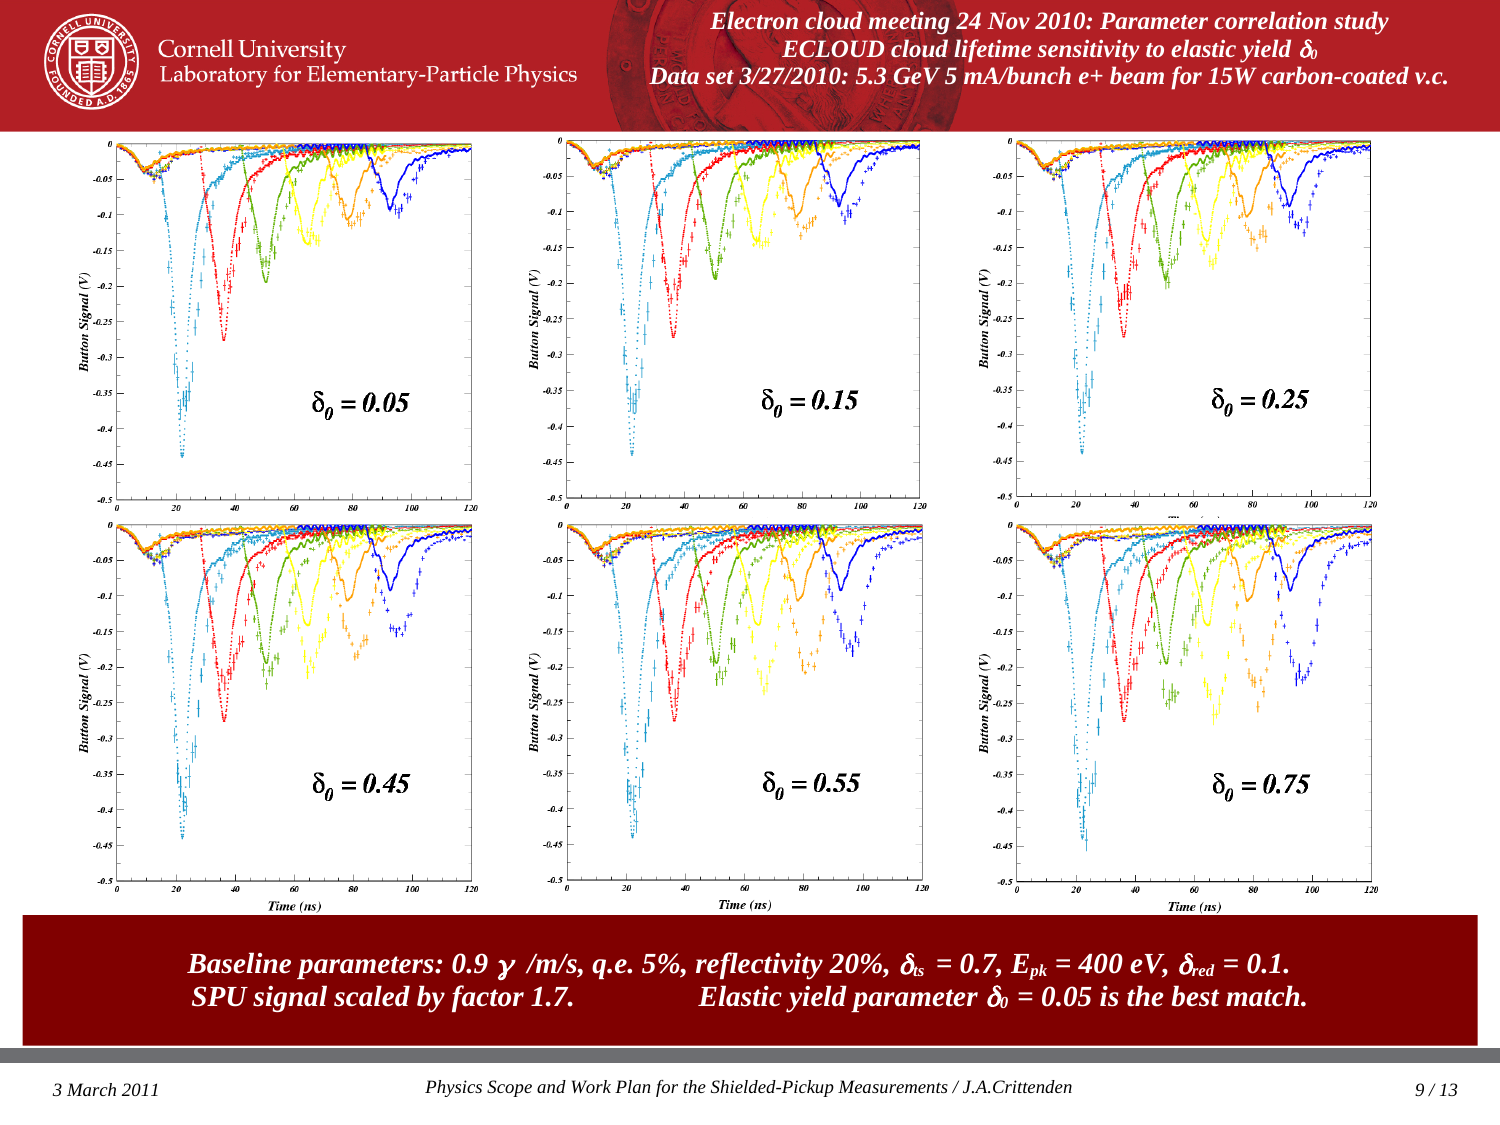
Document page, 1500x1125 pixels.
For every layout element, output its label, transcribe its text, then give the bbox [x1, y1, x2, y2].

text_box Electron cloud meeting 24 Nov 2010: Parameter correlation study ECLOUD cloud lifetime sensitivity to elastic yield d0 Data set 3/27/2010: 5.3 GeV 5 mA/bunch e+ beam for 15W carbon-coated v.c. [600, 0, 1500, 113]
picture [0, 0, 1500, 132]
picture [975, 134, 1381, 915]
picture [525, 134, 931, 915]
picture [75, 137, 481, 915]
text_box Baseline parameters: 0.9 g /m/s, q.e. 5%, reflectivity 20%, dts = 0.7, Epk = 400 eV, dred = 0.1. SPU signal scaled by factor 1.7. Elastic yield parameter d0 = 0.05 is the best match. [22, 915, 1478, 1046]
